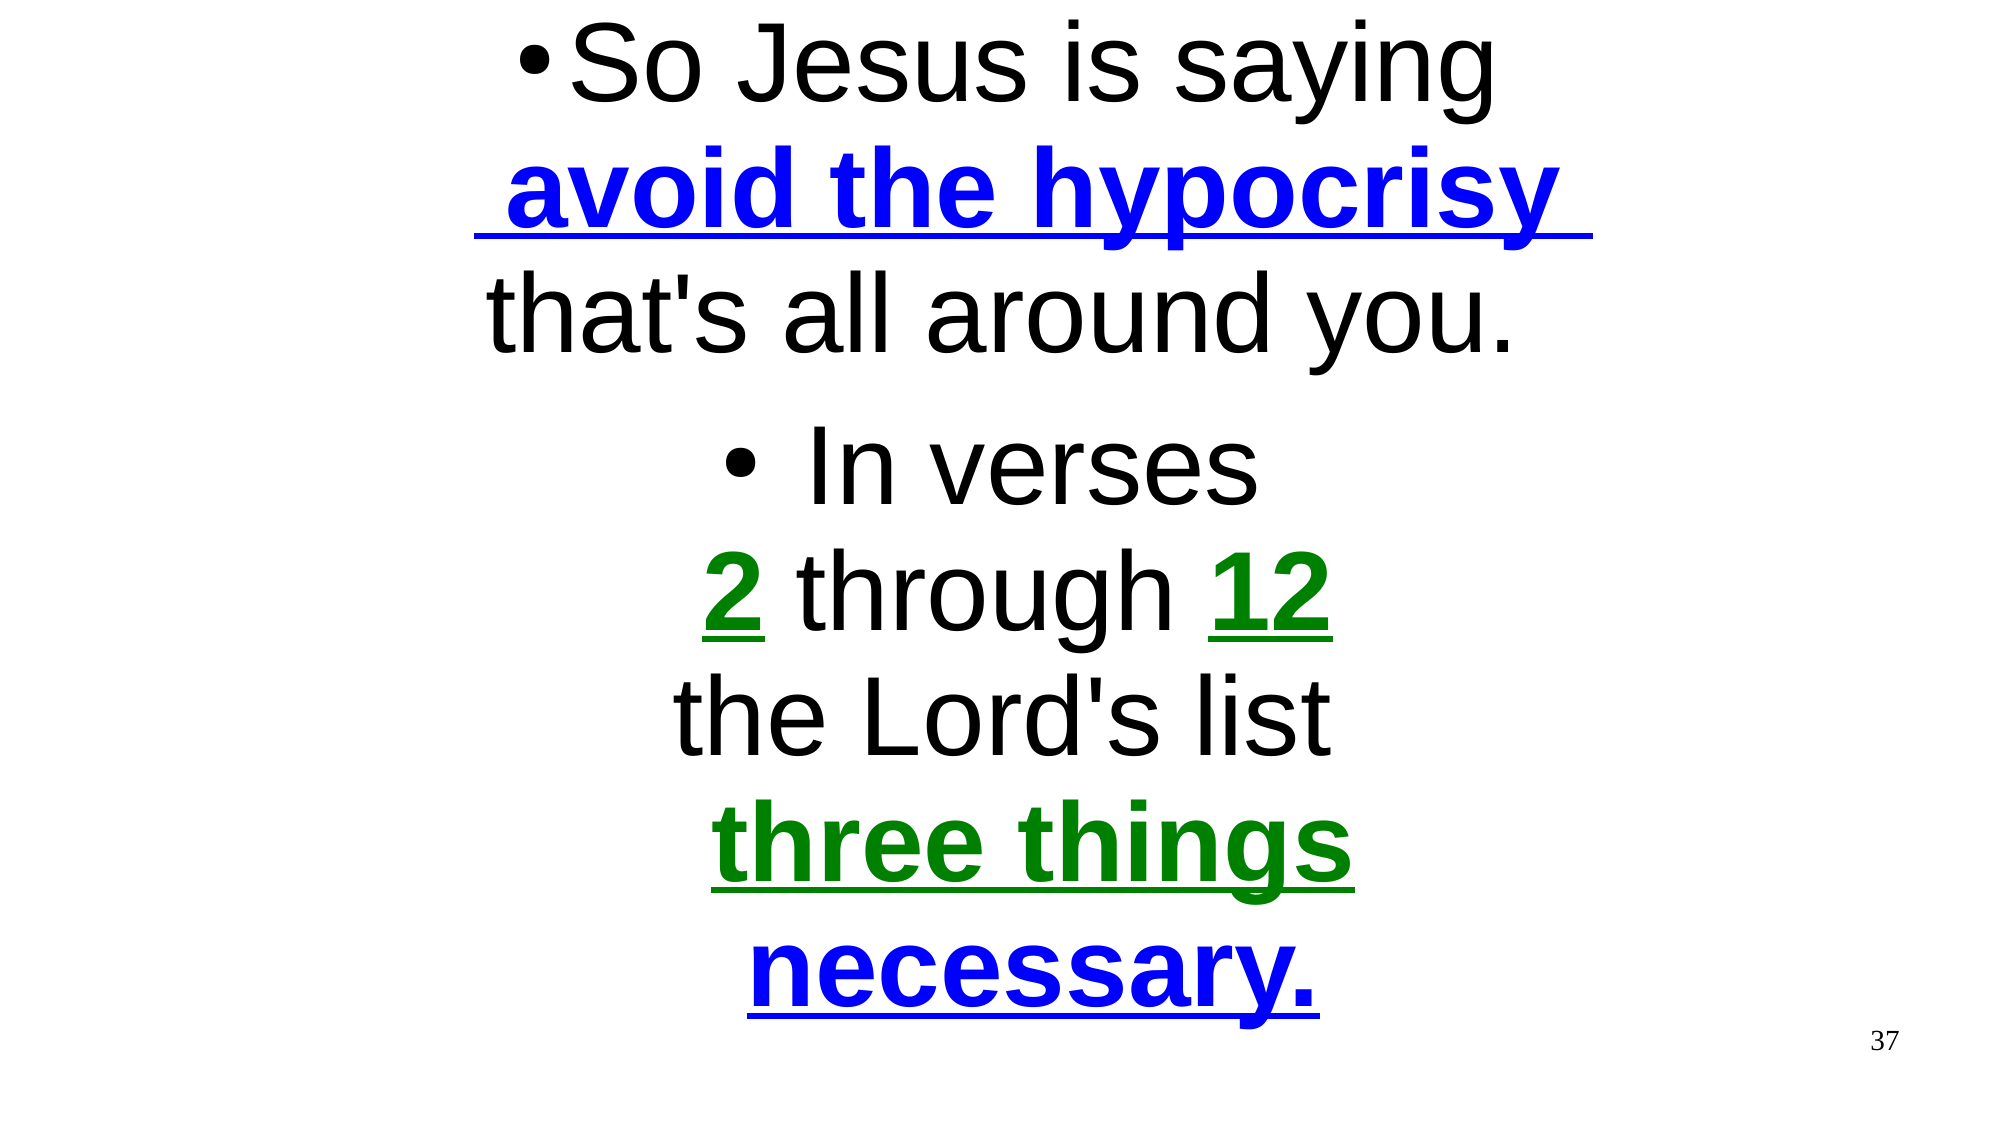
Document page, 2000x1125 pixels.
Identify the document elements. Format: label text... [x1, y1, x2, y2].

list So Jesus is saying avoid the hypocrisy that's all around you. In verses 2 through 12 the Lord's list three things necessary. [0, 0, 1996, 1123]
